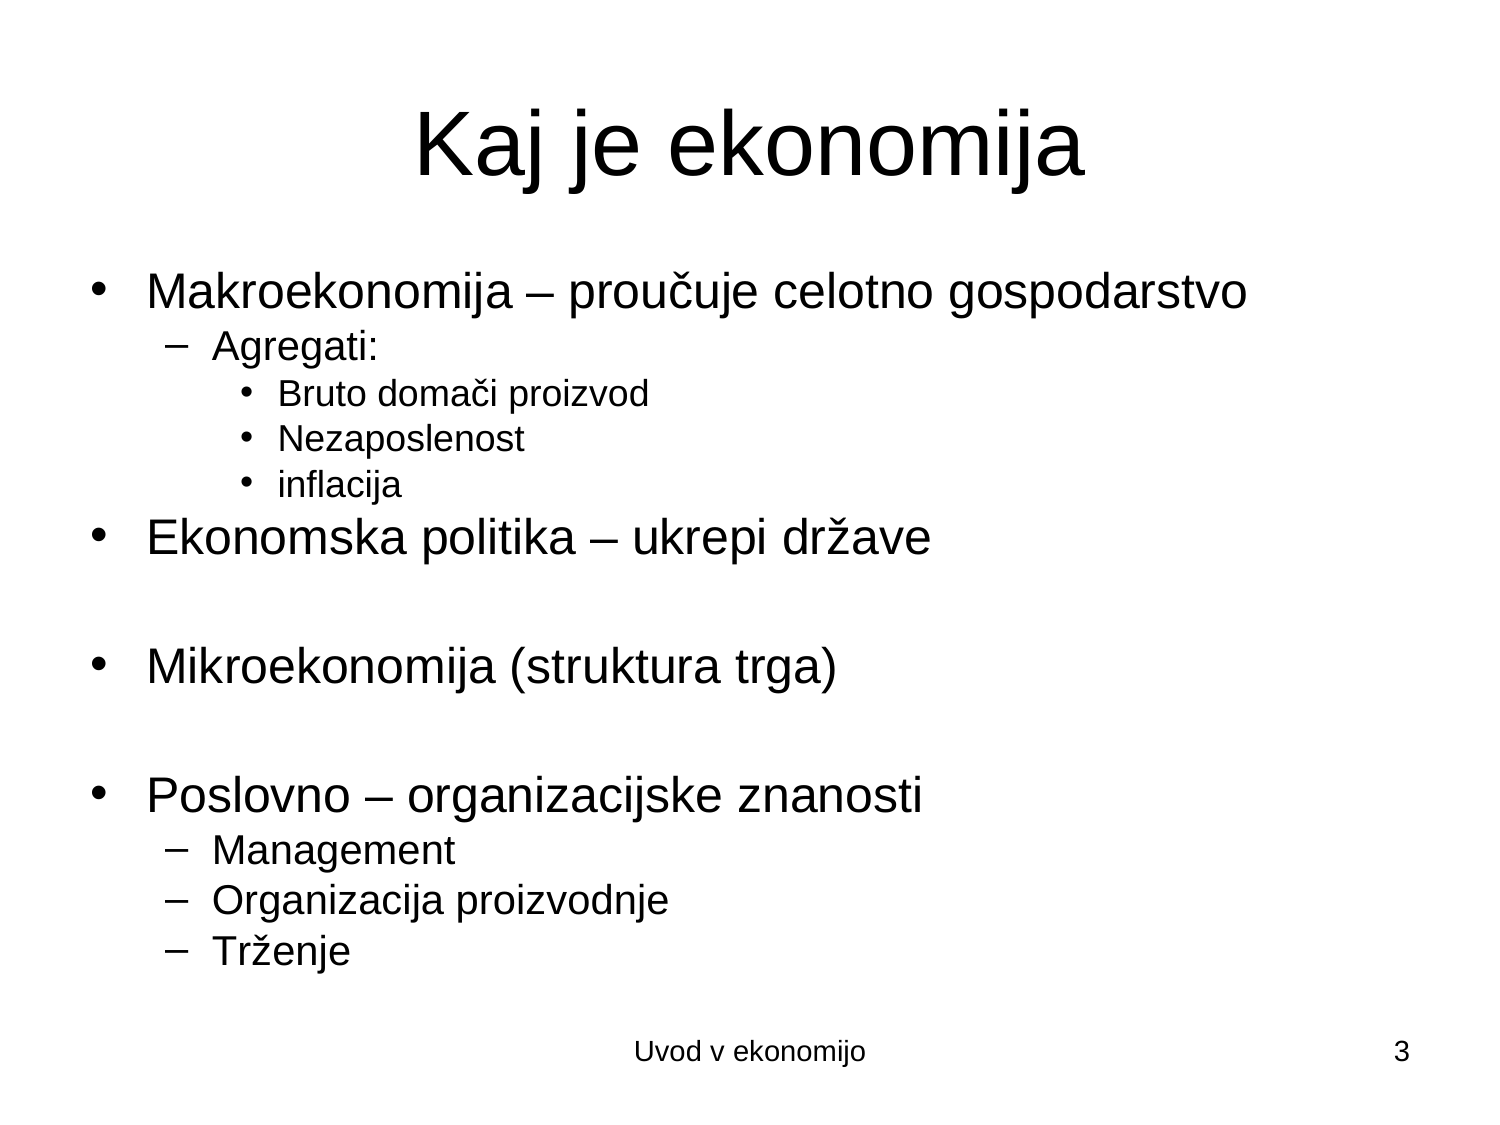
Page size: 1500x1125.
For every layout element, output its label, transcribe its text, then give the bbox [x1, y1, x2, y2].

list Makroekonomija – proučuje celotno gospodarstvo Agregati: Bruto domači proizvod Nezaposlenost inflacija Ekonomska politika – ukrepi države Mikroekonomija (struktura trga) Poslovno – organizacijske znanosti Management Organizacija proizvodnje Trženje [75, 262, 1426, 1006]
text_box Uvod v ekonomijo [512, 1024, 988, 1103]
title Kaj je ekonomija [75, 45, 1426, 233]
text_box <number> [1074, 1024, 1426, 1103]
